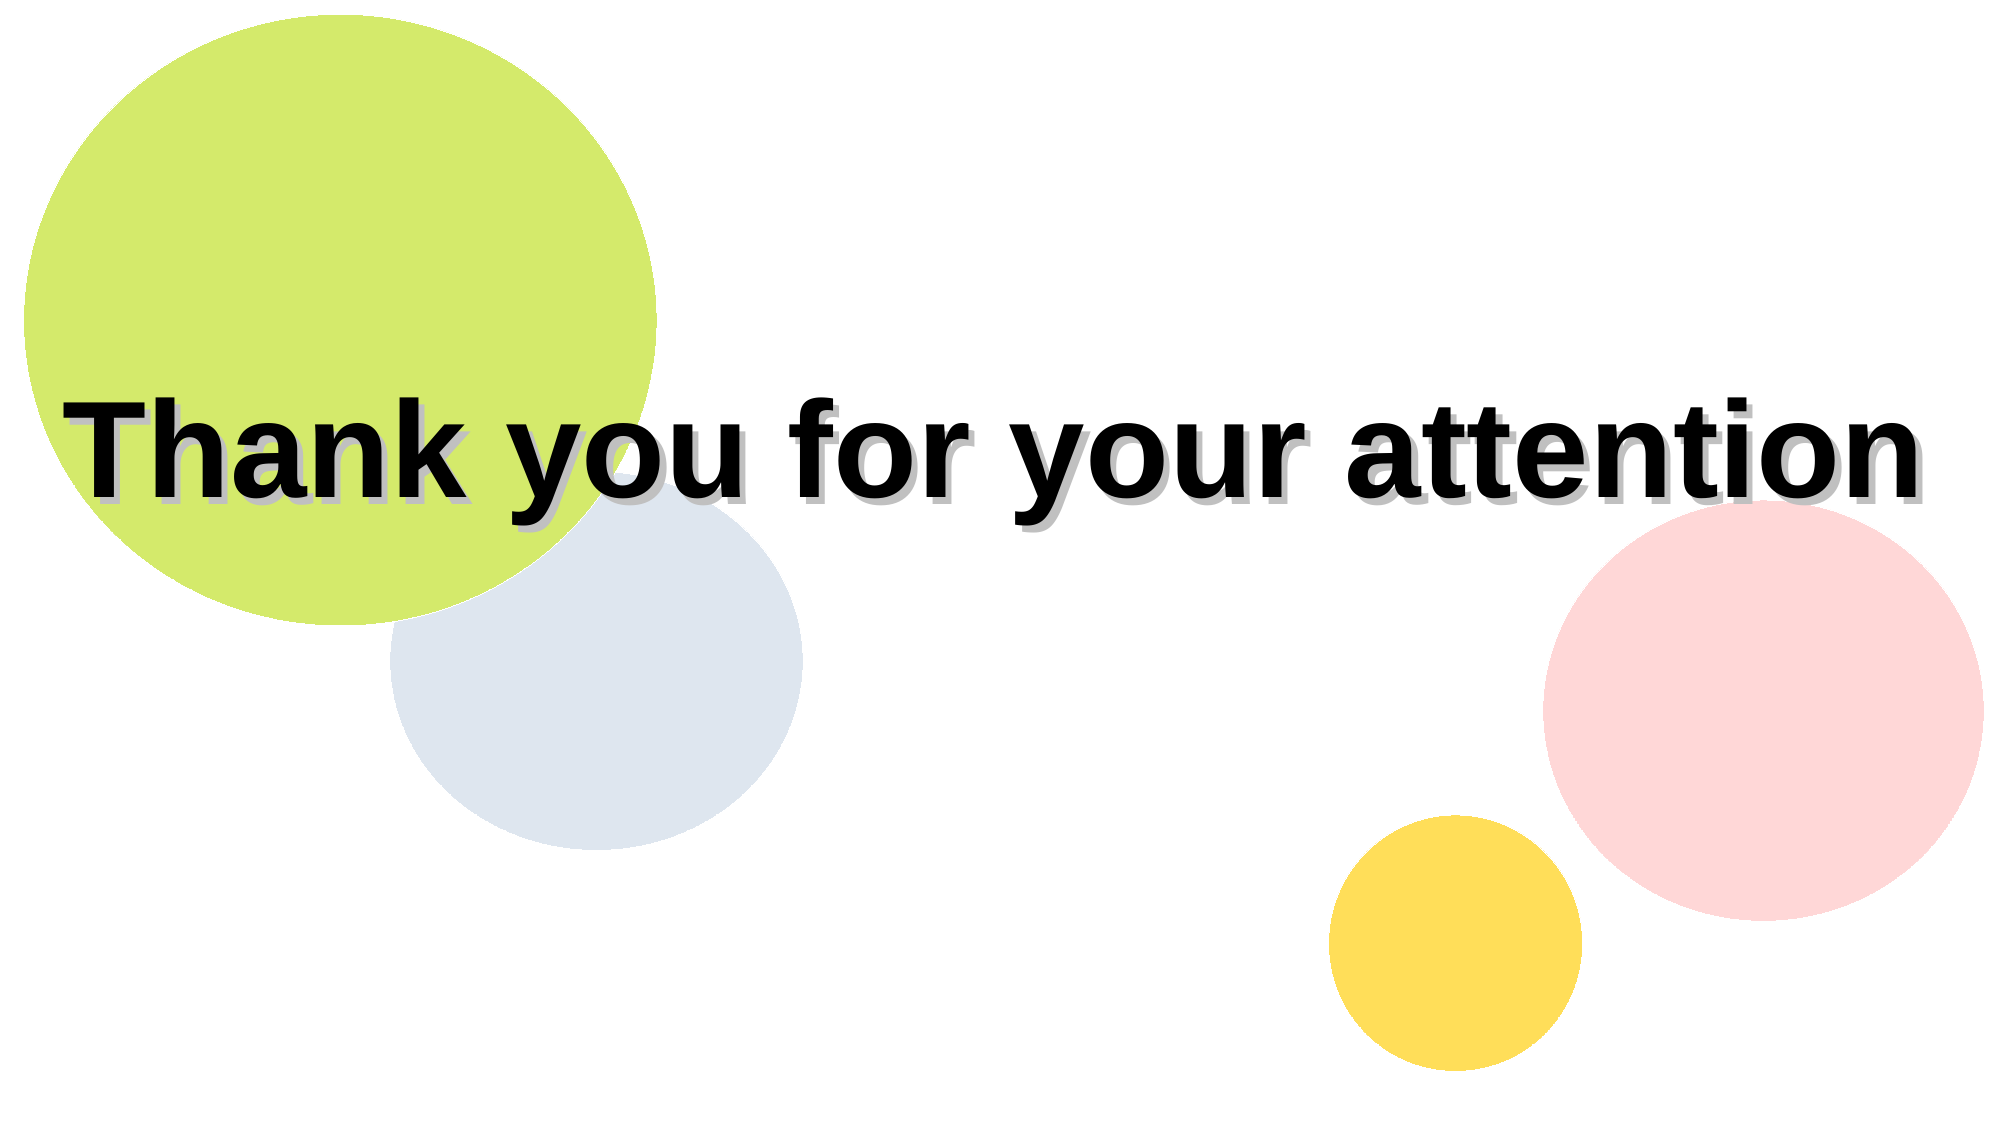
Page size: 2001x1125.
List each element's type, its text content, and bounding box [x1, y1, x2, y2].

text_box [1328, 814, 1583, 1072]
text_box Thank you for your attention [47, 366, 2000, 757]
text_box [418, 757, 775, 851]
text_box [1548, 757, 1979, 922]
text_box [23, 14, 658, 436]
